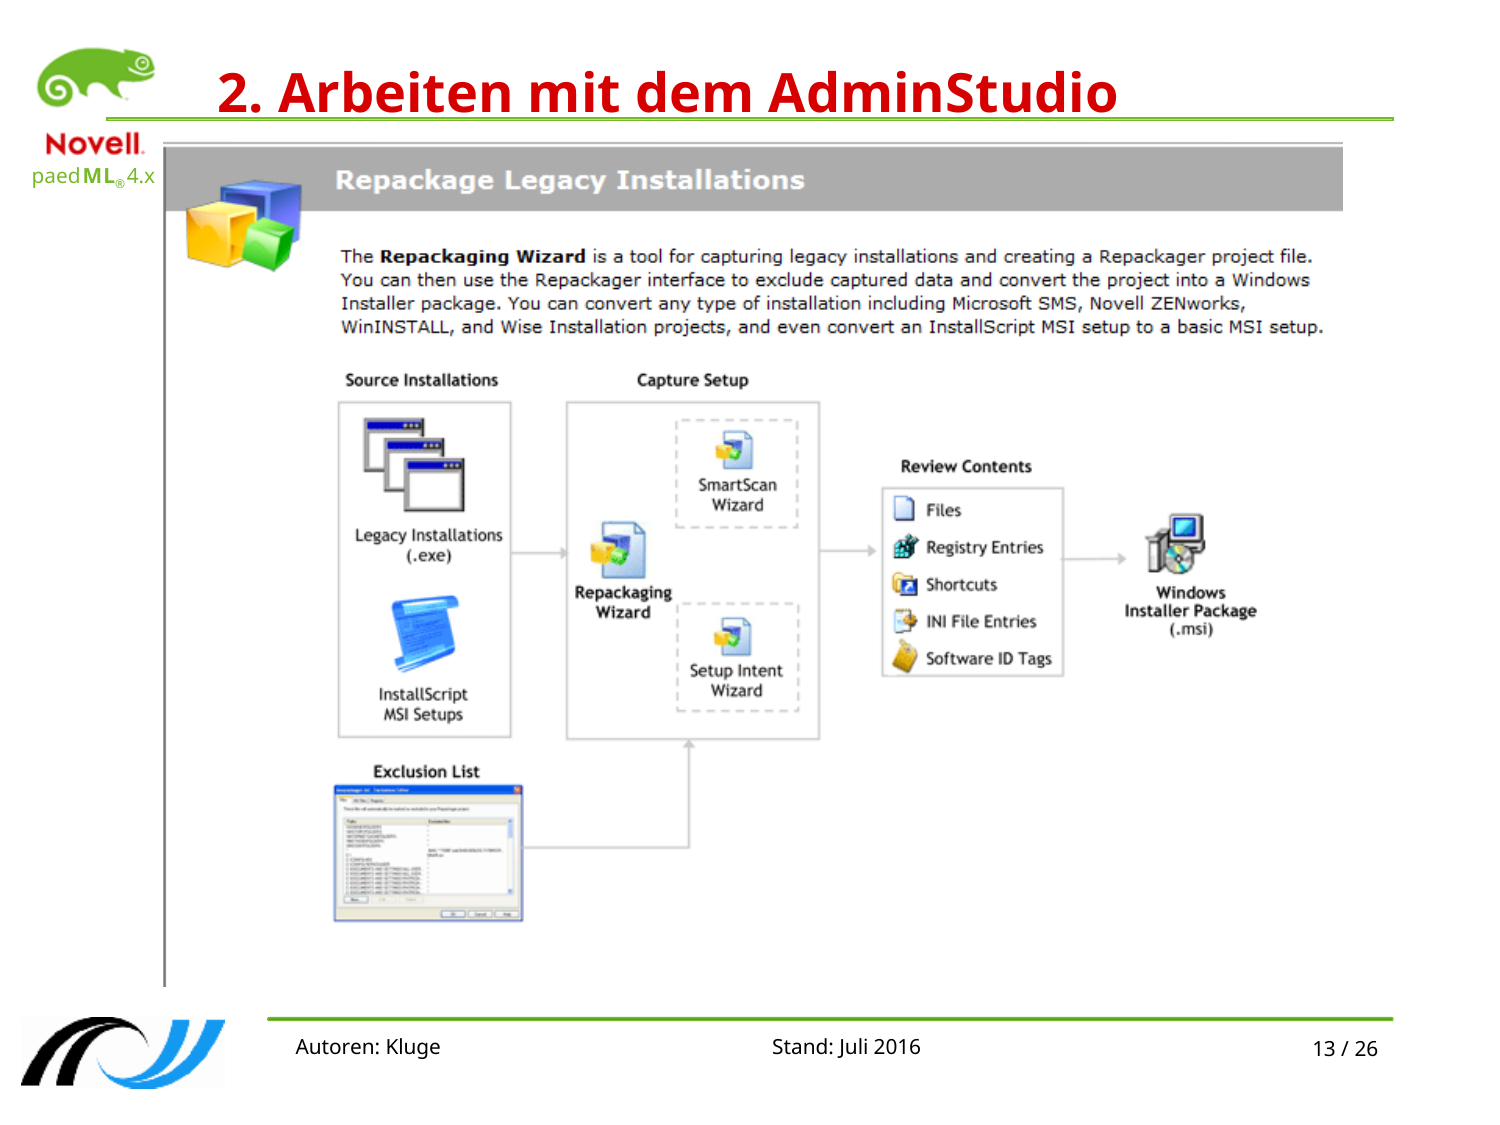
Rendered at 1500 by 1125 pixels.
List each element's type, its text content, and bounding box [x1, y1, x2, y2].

picture [21, 1017, 225, 1089]
picture [24, 32, 1343, 987]
title 2. Arbeiten mit dem AdminStudio [202, 41, 1359, 142]
